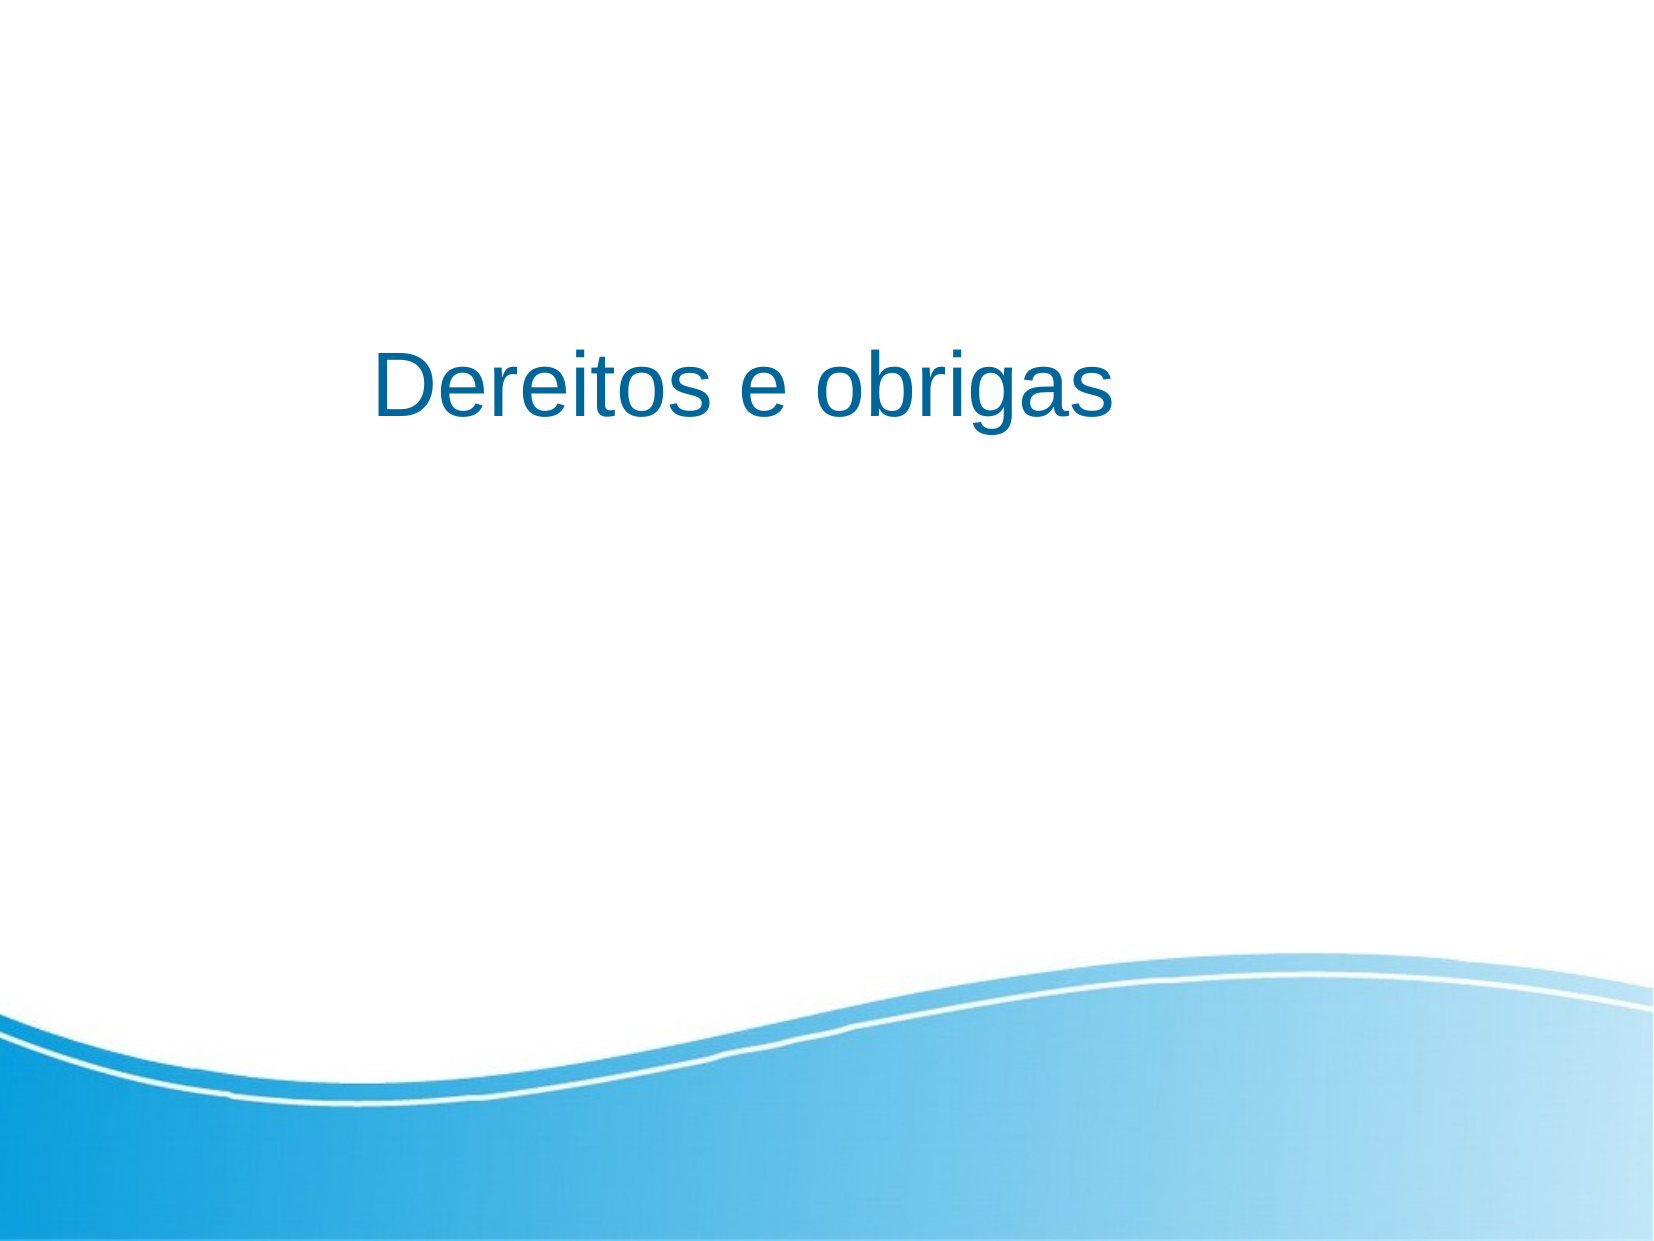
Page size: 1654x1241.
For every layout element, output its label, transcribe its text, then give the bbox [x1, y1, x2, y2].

title Dereitos e obrigas [0, 333, 1489, 642]
picture [0, 952, 1654, 1241]
